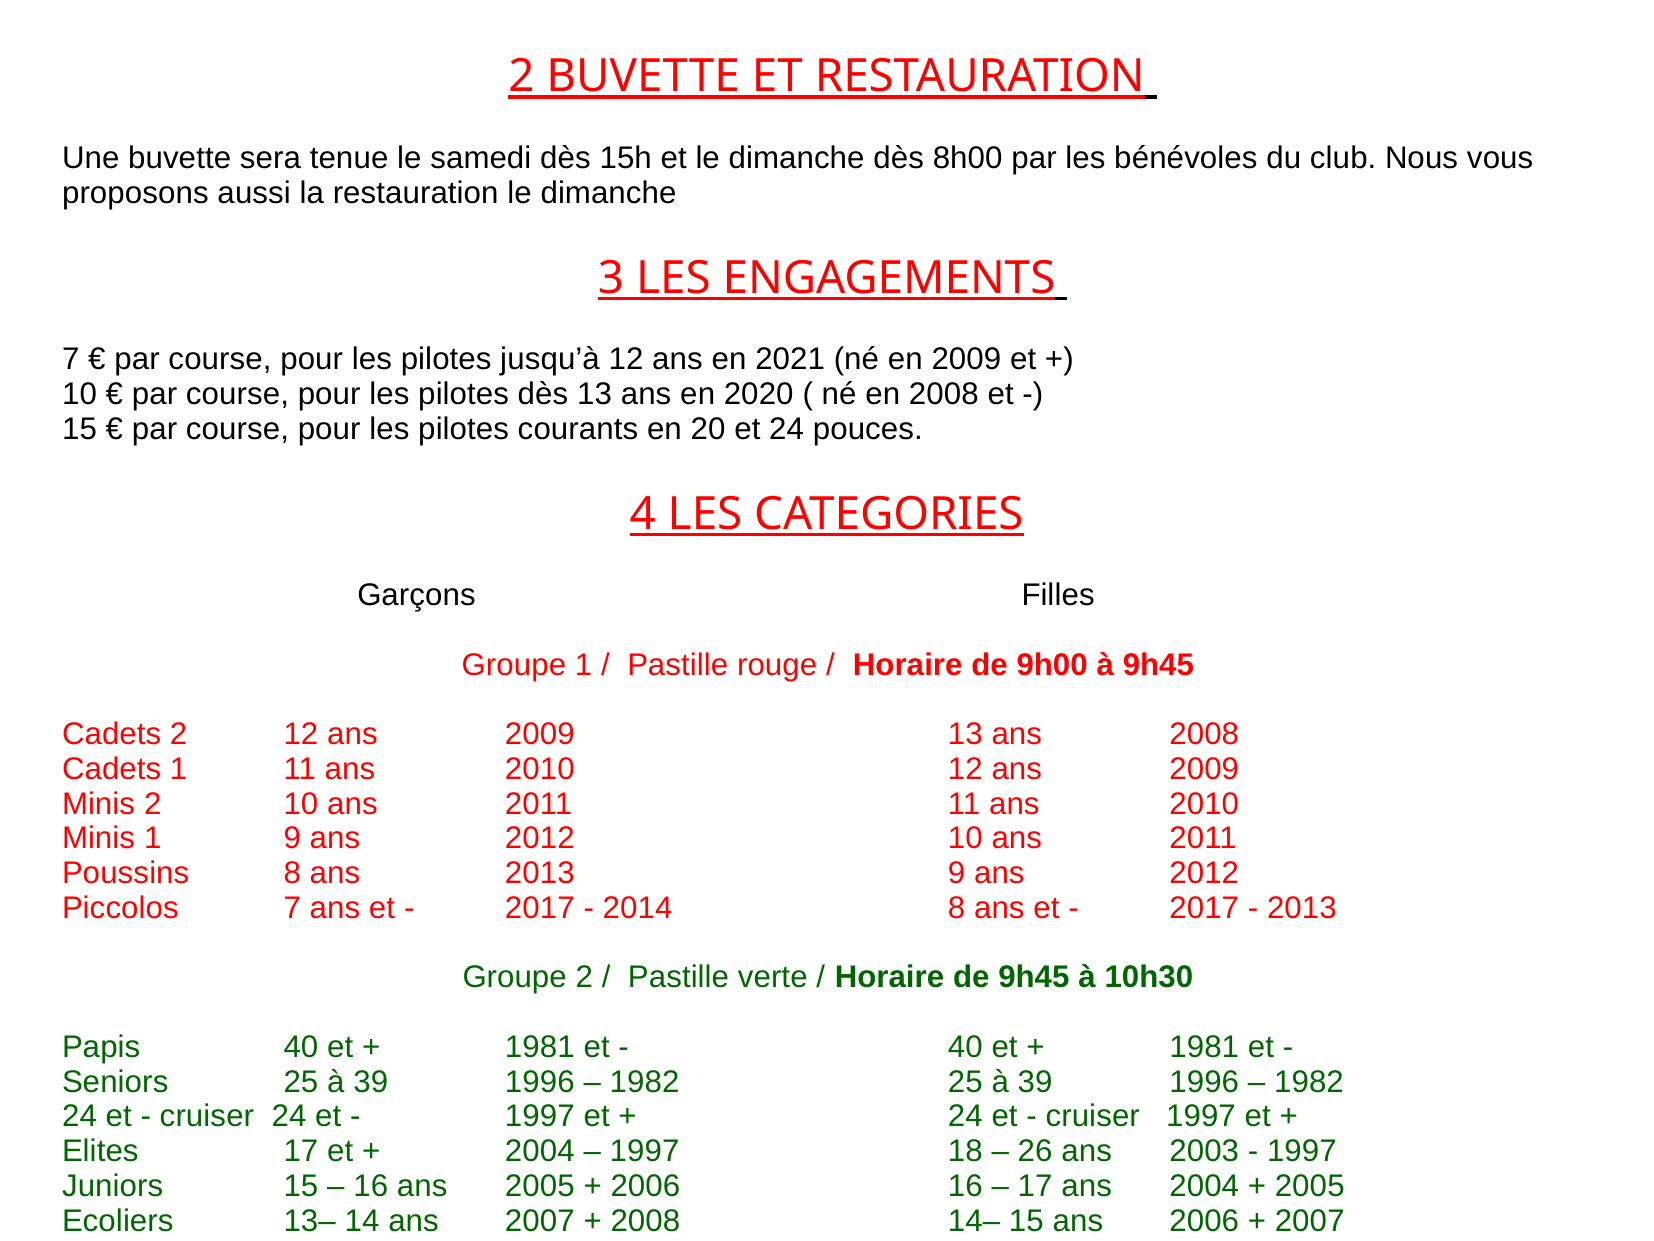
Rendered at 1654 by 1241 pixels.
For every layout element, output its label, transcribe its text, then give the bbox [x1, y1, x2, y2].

text_box 2 BUVETTE ET RESTAURATION Une buvette sera tenue le samedi dès 15h et le dimanche dès 8h00 par les bénévoles du club. Nous vous proposons aussi la restauration le dimanche 3 LES ENGAGEMENTS 7 € par course, pour les pilotes jusqu’à 12 ans en 2021 (né en 2009 et +) 10 € par course, pour les pilotes dès 13 ans en 2020 ( né en 2008 et -) 15 € par course, pour les pilotes courants en 20 et 24 pouces. 4 LES CATEGORIES Garçons Filles Groupe 1 / Pastille rouge / Horaire de 9h00 à 9h45 Cadets 2 12 ans 2009 13 ans 2008 Cadets 1 11 ans 2010 12 ans 2009 Minis 2 10 ans 2011 11 ans 2010 Minis 1 9 ans 2012 10 ans 2011 Poussins 8 ans 2013 9 ans 2012 Piccolos 7 ans et - 2017 - 2014 8 ans et - 2017 - 2013 Groupe 2 / Pastille verte / Horaire de 9h45 à 10h30 Papis 40 et + 1981 et - 40 et + 1981 et - Seniors 25 à 39 1996 – 1982 25 à 39 1996 – 1982 24 et - cruiser 24 et - 1997 et + 24 et - cruiser 1997 et + Elites 17 et + 2004 – 1997 18 – 26 ans 2003 - 1997 Juniors 15 – 16 ans 2005 + 2006 16 – 17 ans 2004 + 2005 Ecoliers 13– 14 ans 2007 + 2008 14– 15 ans 2006 + 2007 [47, 35, 1619, 1215]
